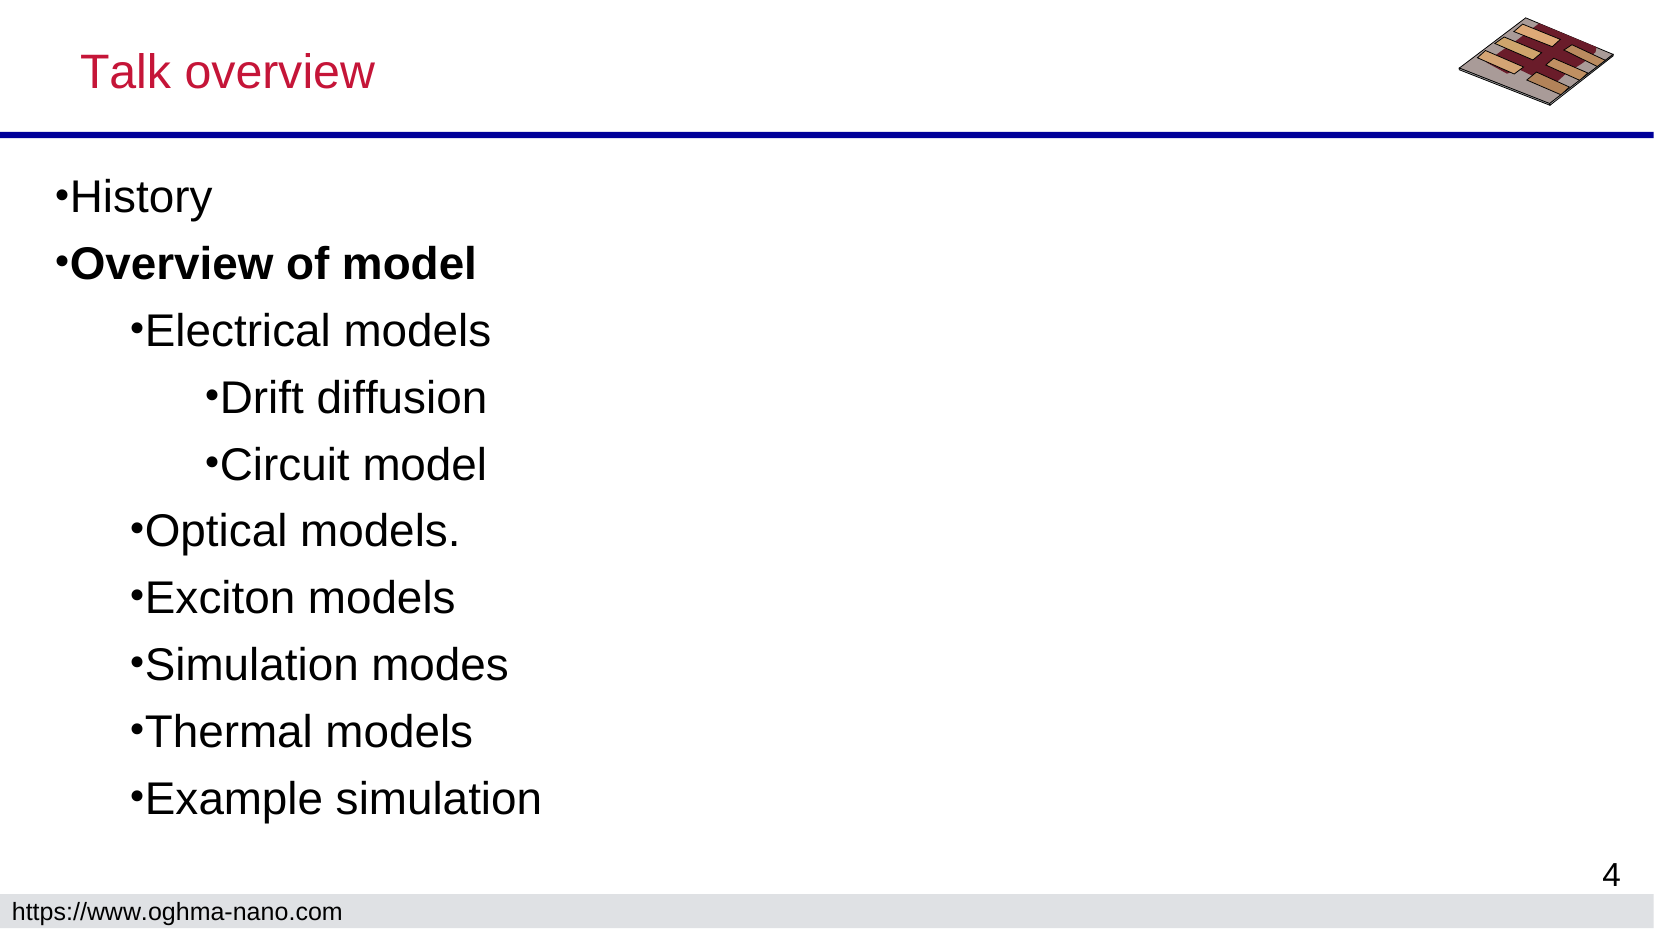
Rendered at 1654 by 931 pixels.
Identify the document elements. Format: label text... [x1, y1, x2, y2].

text_box History Overview of model Electrical models Drift diffusion Circuit model Optical models. Exciton models Simulation modes Thermal models Example simulation [39, 159, 1654, 843]
title Talk overview [65, 28, 1430, 116]
text_box <number> [1587, 845, 1654, 904]
